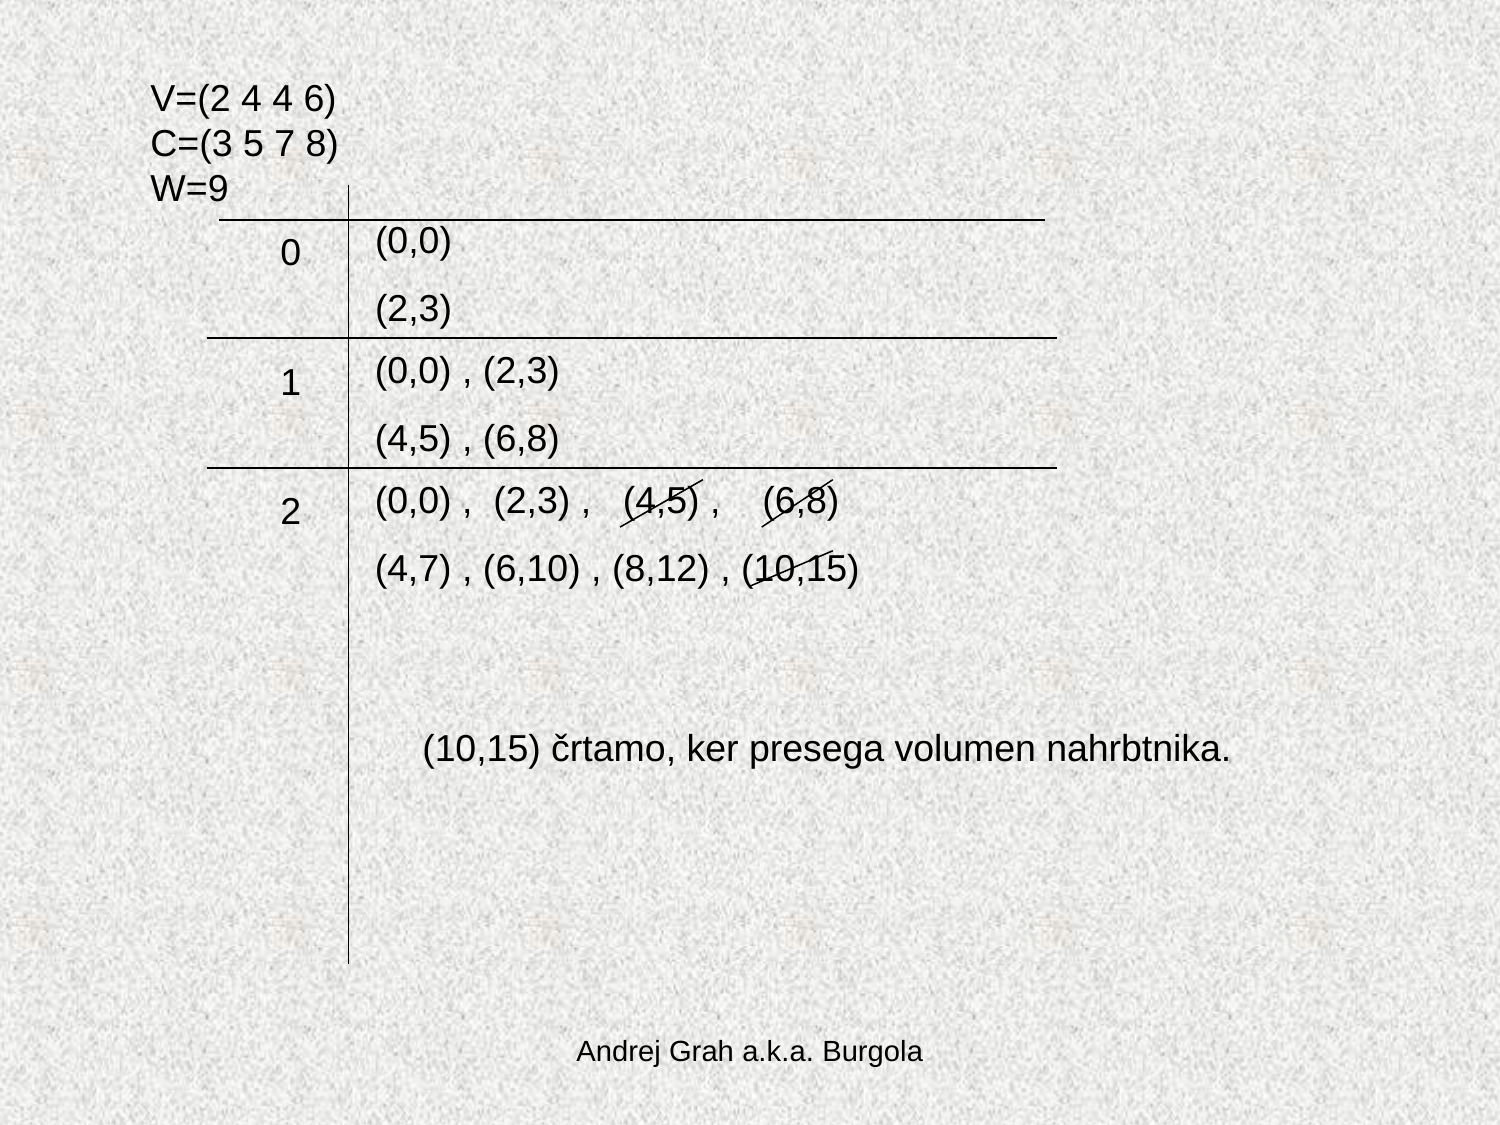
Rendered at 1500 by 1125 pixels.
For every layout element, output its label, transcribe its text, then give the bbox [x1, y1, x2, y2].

text_box 2 [265, 479, 302, 541]
text_box 0 [265, 219, 337, 281]
text_box V=(2 4 4 6) C=(3 5 7 8) W=9 [135, 66, 396, 217]
text_box 1 [265, 349, 314, 411]
text_box (10,15) črtamo, ker presega volumen nahrbtnika. [407, 716, 1459, 777]
picture [349, 339, 360, 467]
text_box Andrej Grah a.k.a. Burgola [512, 1024, 988, 1103]
picture [349, 221, 360, 337]
text_box (0,0) , (2,3) (4,5) , (6,8) [360, 337, 1500, 467]
picture [0, 0, 1500, 1125]
text_box (0,0) (2,3) [360, 207, 1247, 337]
text_box (0,0) , (2,3) , (4,5) , (6,8) (4,7) , (6,10) , (8,12) , (10,15) [360, 467, 1447, 597]
